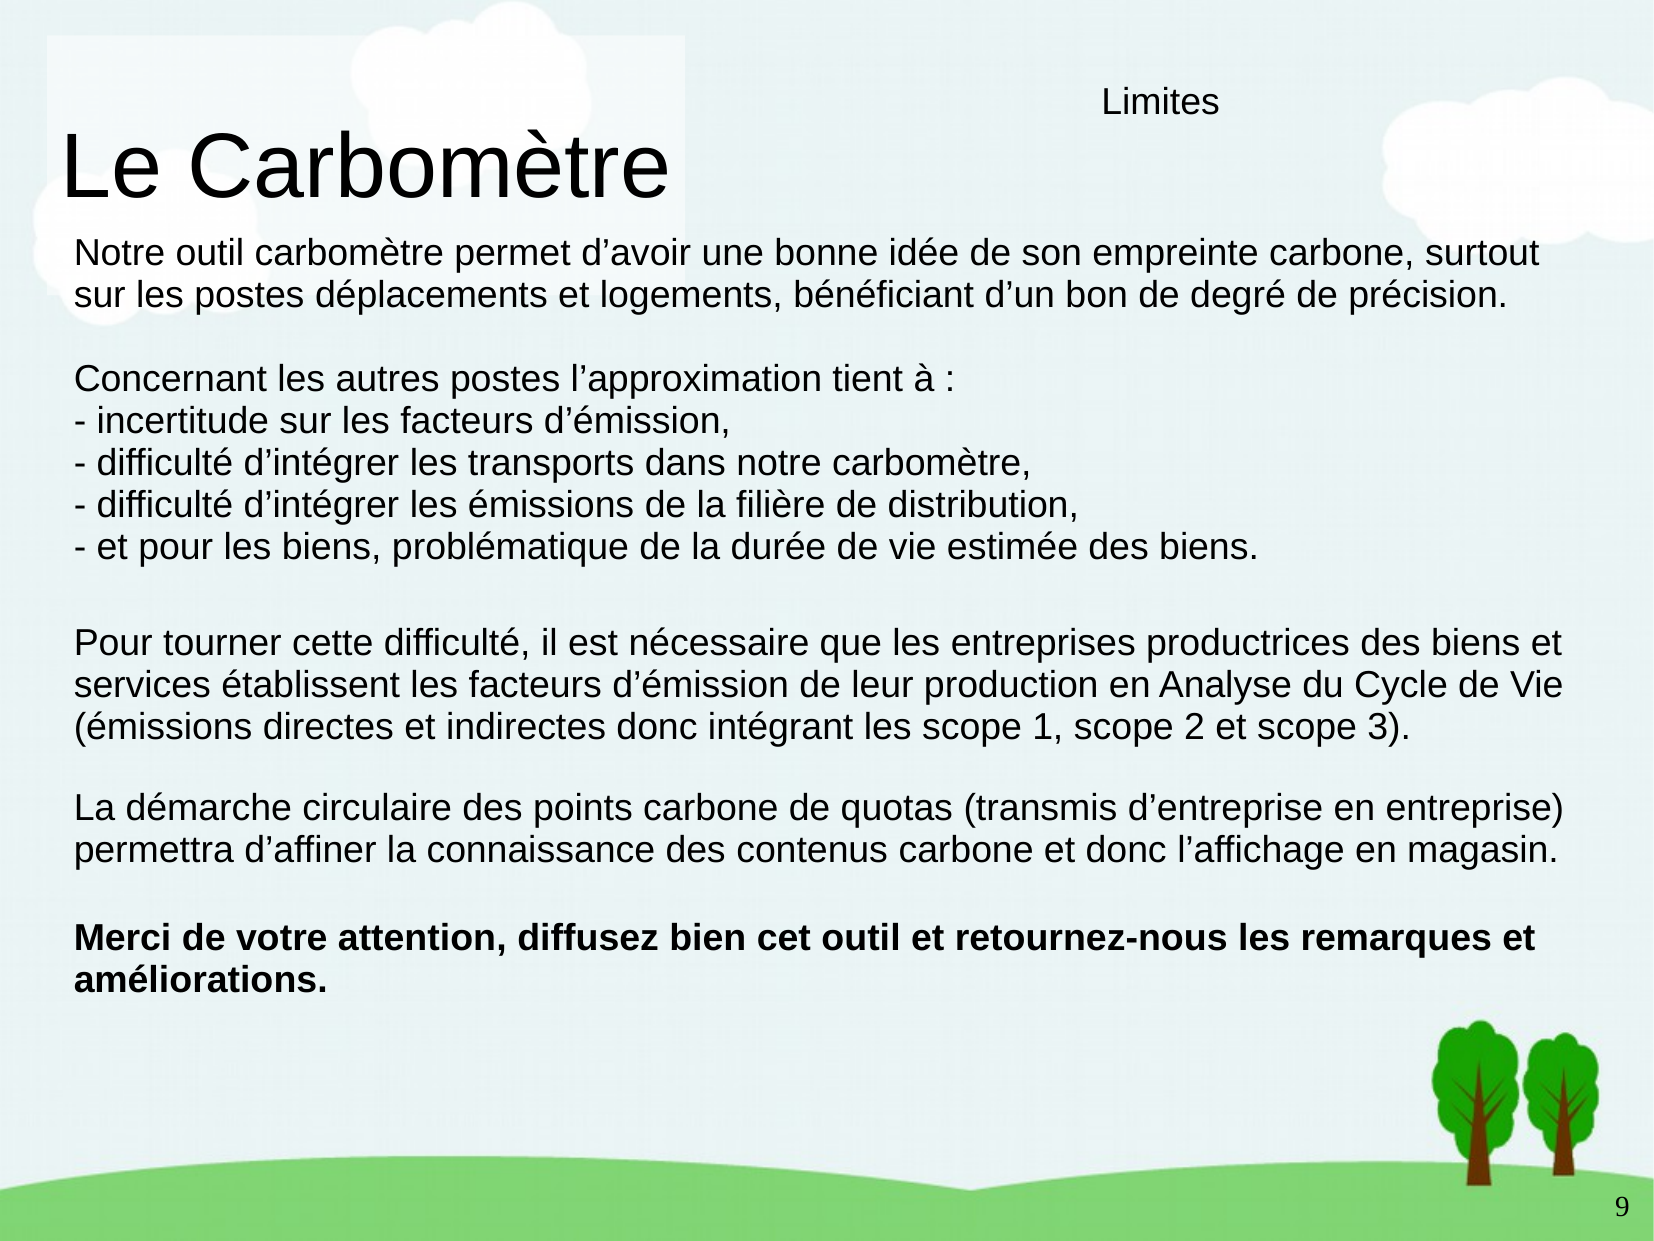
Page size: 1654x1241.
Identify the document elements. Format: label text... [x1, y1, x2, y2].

text_box Pour tourner cette difficulté, il est nécessaire que les entreprises productrices des biens et services établissent les facteurs d’émission de leur production en Analyse du Cycle de Vie (émissions directes et indirectes donc intégrant les scope 1, scope 2 et scope 3). [59, 614, 1583, 755]
title Le Carbomètre [47, 35, 686, 296]
text_box La démarche circulaire des points carbone de quotas (transmis d’entreprise en entreprise) permettra d’affiner la connaissance des contenus carbone et donc l’affichage en magasin. [59, 779, 1595, 886]
text_box Limites [1086, 73, 1252, 130]
picture [0, 0, 1654, 1241]
text_box Merci de votre attention, diffusez bien cet outil et retournez-nous les remarques et améliorations. [59, 909, 1560, 1018]
text_box Notre outil carbomètre permet d’avoir une bonne idée de son empreinte carbone, surtout sur les postes déplacements et logements, bénéficiant d’un bon de degré de précision. Concernant les autres postes l’approximation tient à : - incertitude sur les facteurs d’émission, - difficulté d’intégrer les transports dans notre carbomètre, - difficulté d’intégrer les émissions de la filière de distribution, - et pour les biens, problématique de la durée de vie estimée des biens. [59, 224, 1607, 591]
